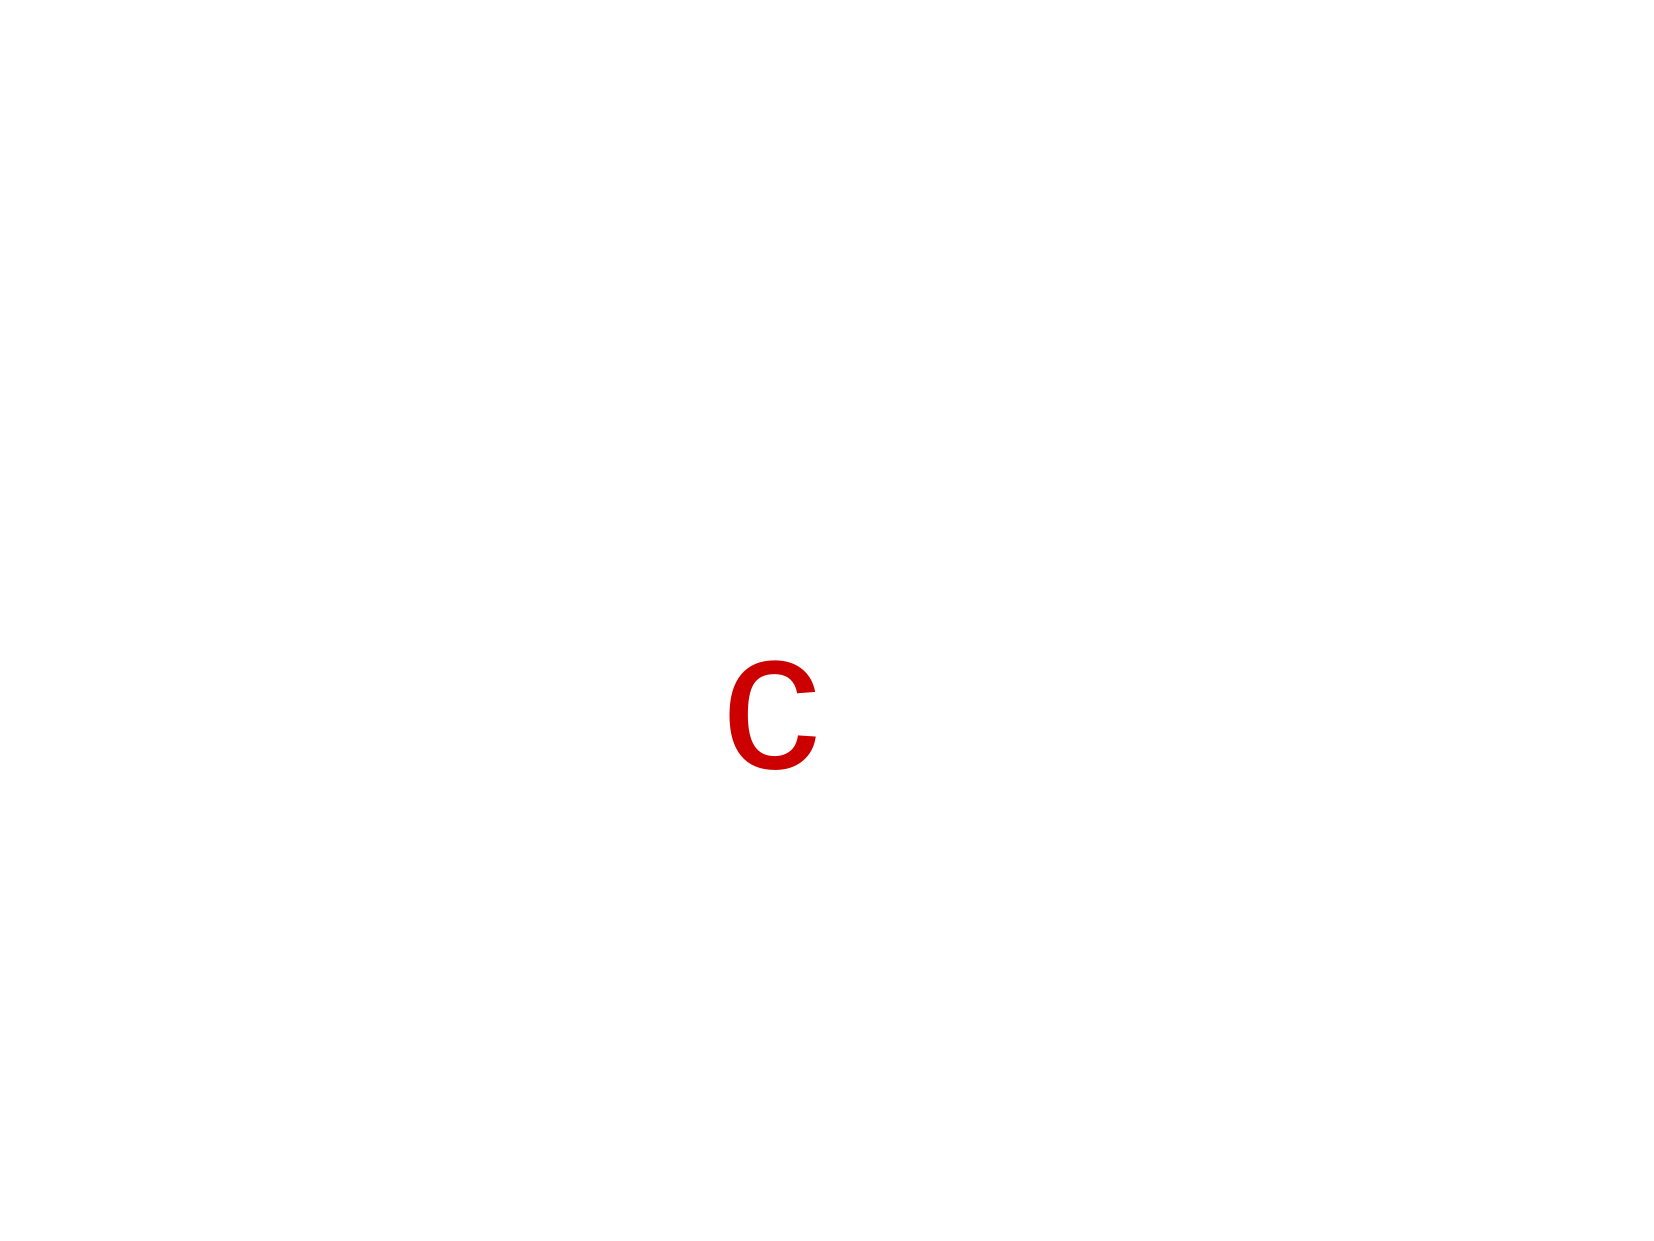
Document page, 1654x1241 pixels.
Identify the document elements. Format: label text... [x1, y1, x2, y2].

subtitle c [82, 290, 1571, 1109]
